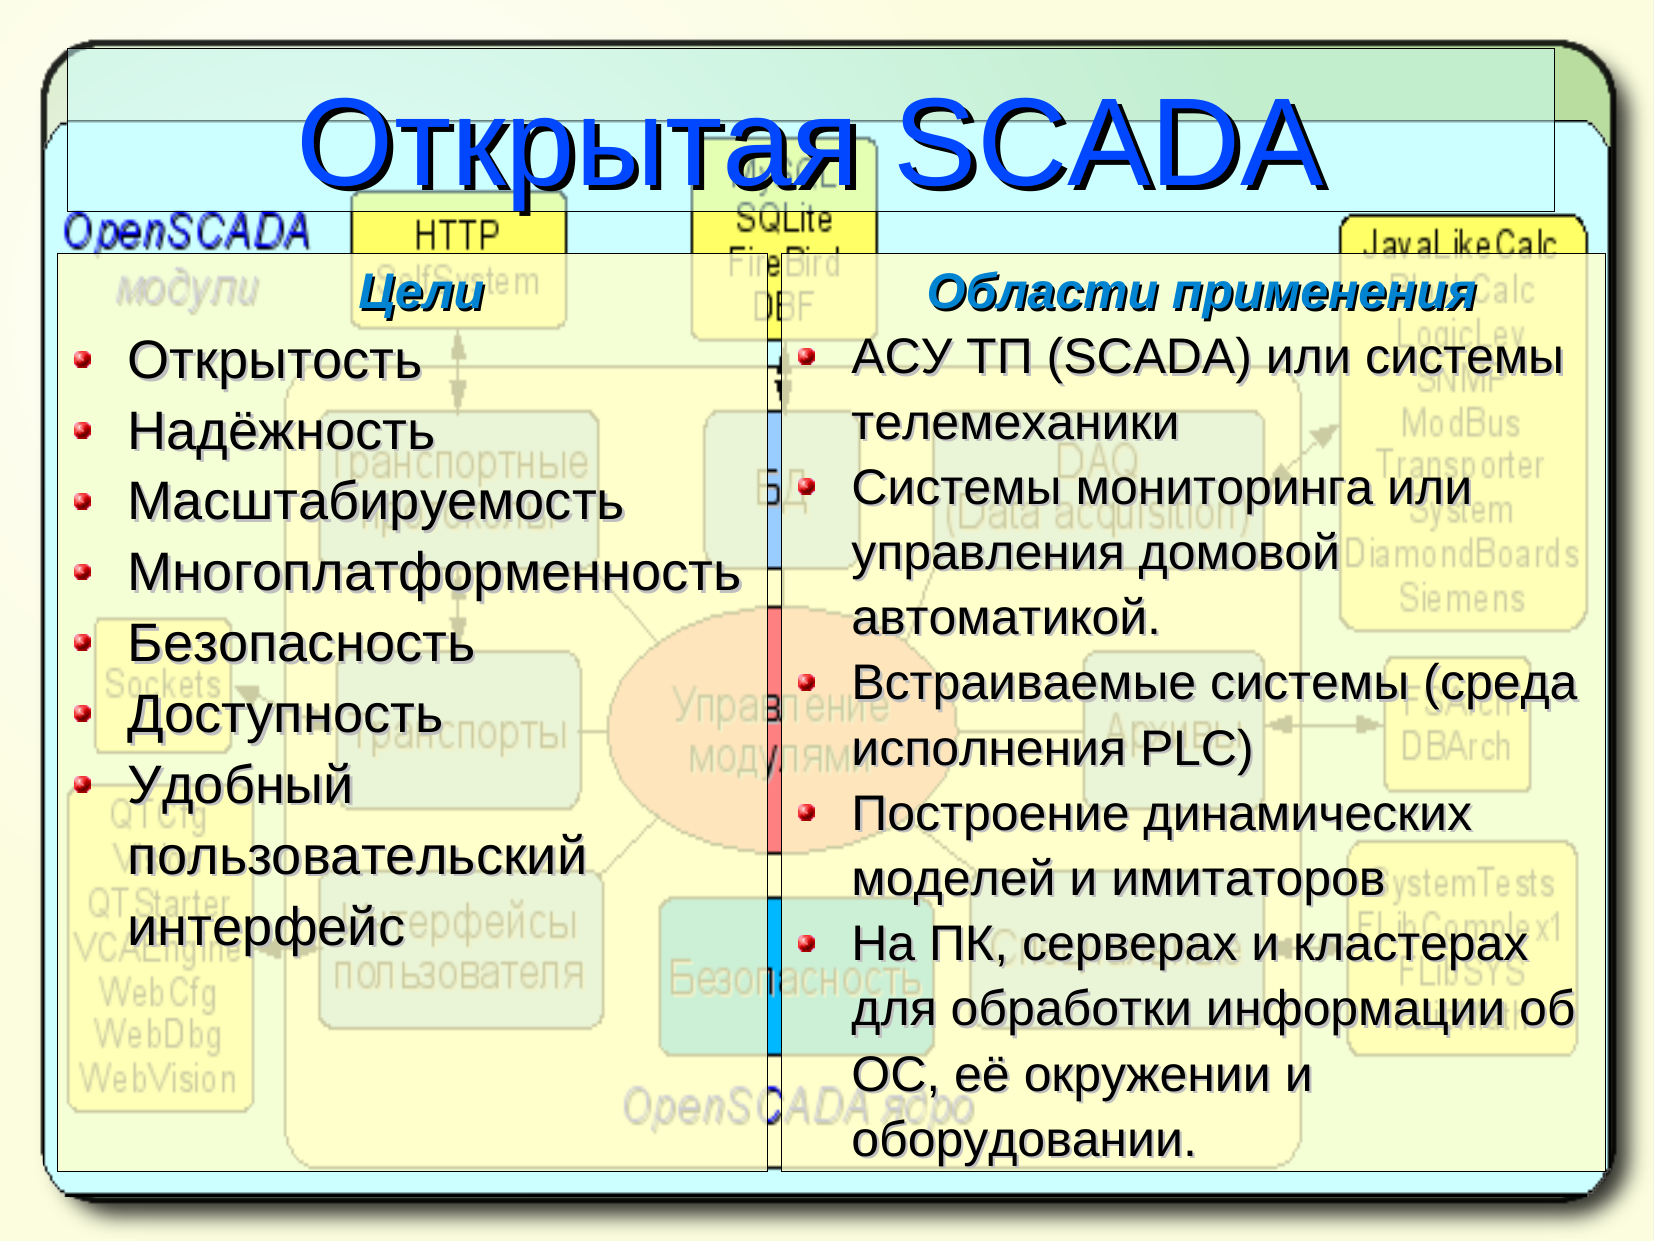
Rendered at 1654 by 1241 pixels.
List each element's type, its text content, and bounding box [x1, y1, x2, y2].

picture [0, 0, 1654, 1241]
title Открытая SCADA [67, 60, 1555, 200]
list Области применения АСУ ТП (SCADA) или системы телемеханики Системы мониторинга или управления домовой автоматикой. Встраиваемые системы (среда исполнения PLC) Построение динамических моделей и имитаторов На ПК, серверах и кластерах для обработки информации об ОС, её окружении и оборудовании. [781, 253, 1606, 1172]
list Цели Открытость Надёжность Масштабируемость Многоплатформенность Безопасность Доступность Удобный пользовательский интерфейс [57, 253, 768, 1172]
